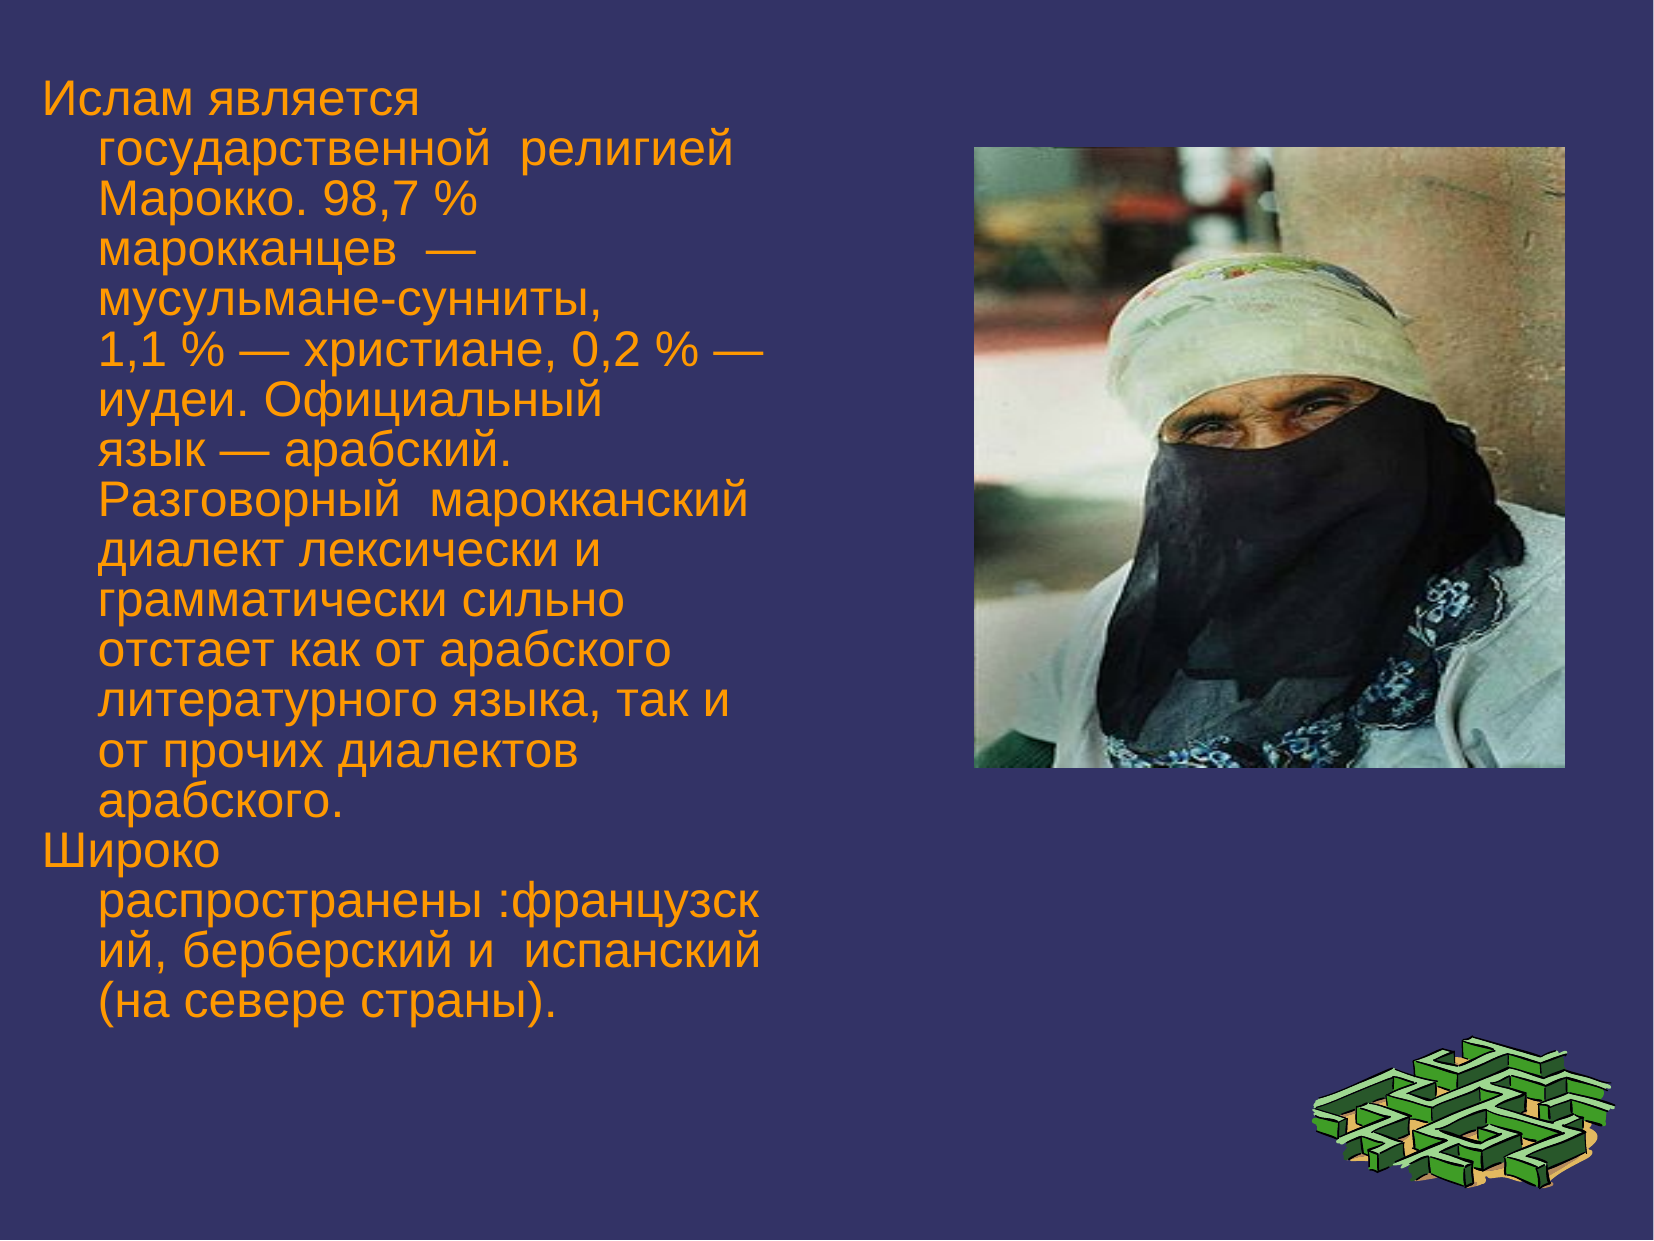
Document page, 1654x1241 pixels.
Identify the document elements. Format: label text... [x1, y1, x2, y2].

picture [974, 147, 1565, 768]
list Ислам является государственной религией Марокко. 98,7 % марокканцев — мусульмане-сунниты, 1,1 % — христиане, 0,2 % — иудеи. Официальный язык — арабский. Разговорный марокканский диалект лексически и грамматически сильно отстает как от арабского литературного языка, так и от прочих диалектов арабского. Широко распространены :французский, берберский и испанский (на севере страны). [41, 75, 768, 1063]
